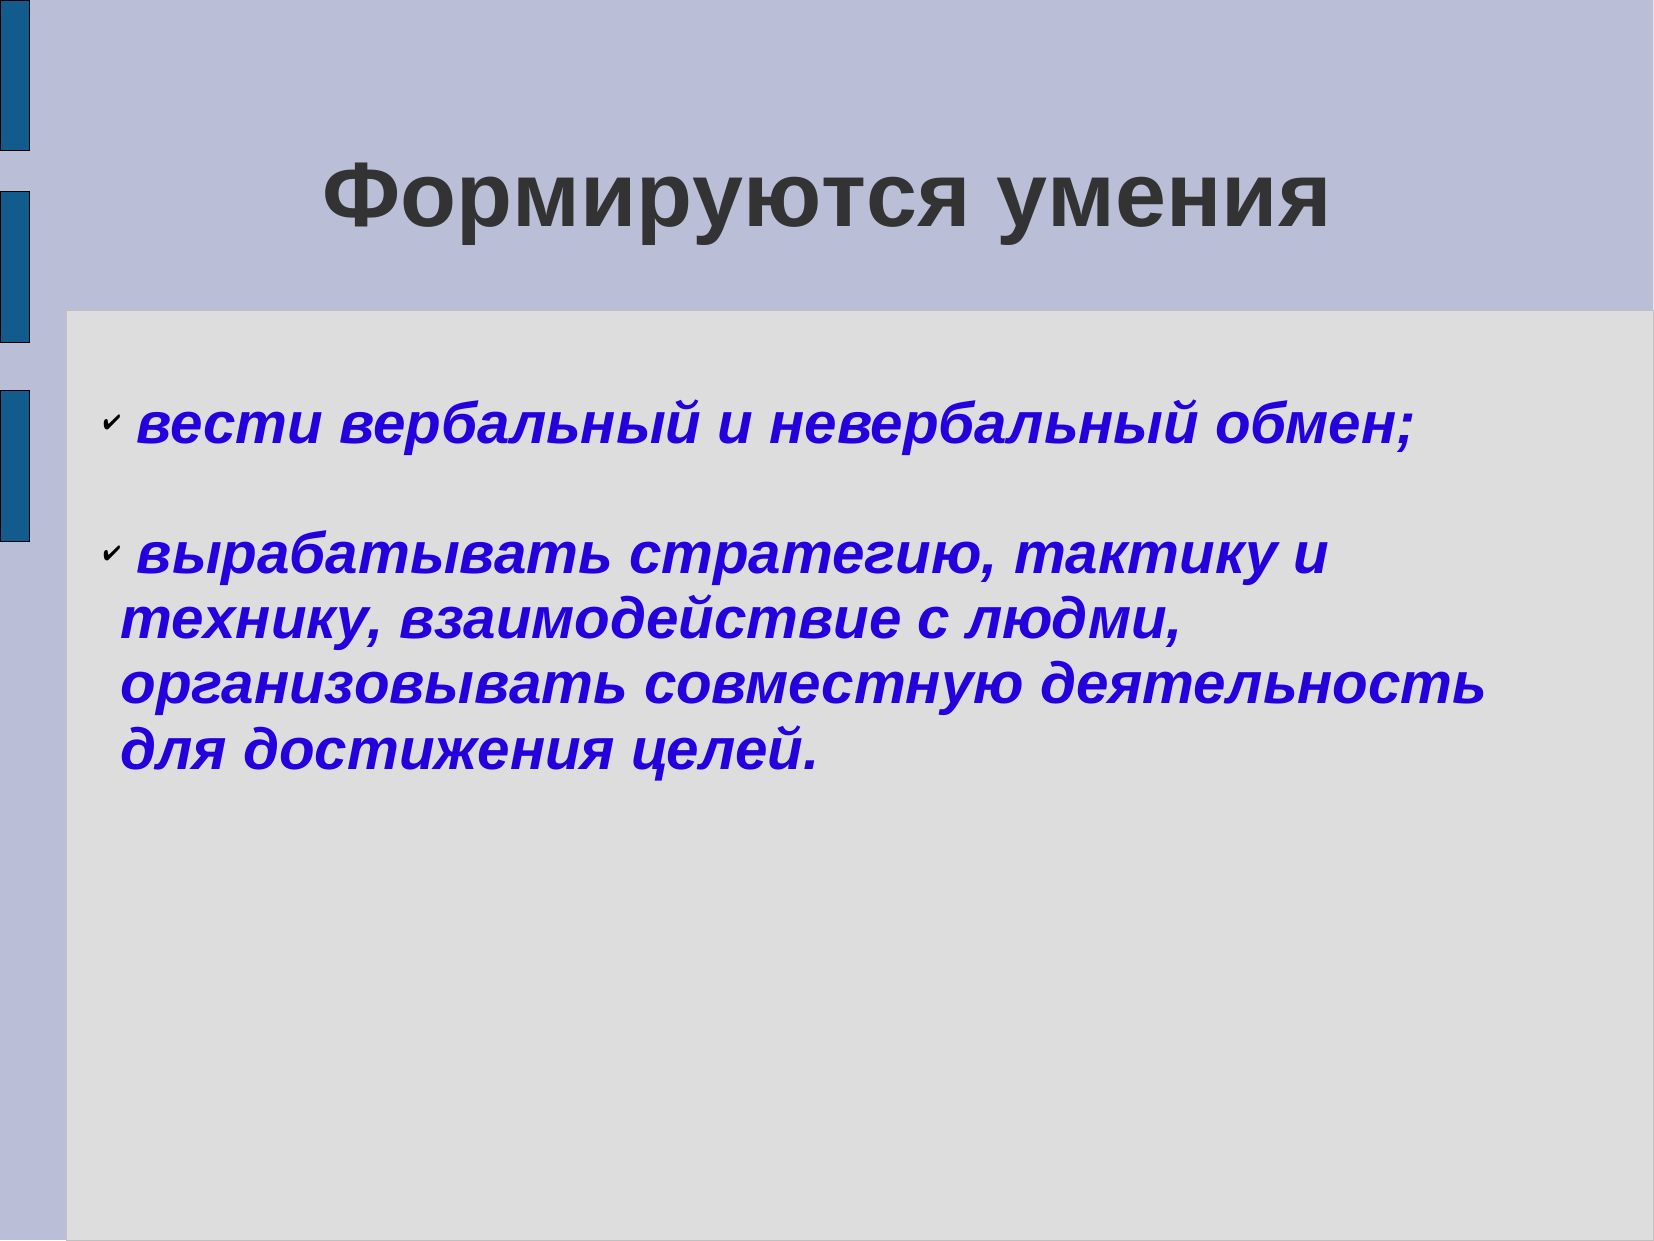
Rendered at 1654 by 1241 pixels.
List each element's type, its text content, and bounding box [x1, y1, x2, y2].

text_box вести вербальный и невербальный обмен; вырабатывать стратегию, тактику и технику, взаимодействие с людми, организовывать совместную деятельность для достижения целей. [88, 383, 1519, 797]
title Формируются умения [121, 91, 1534, 299]
